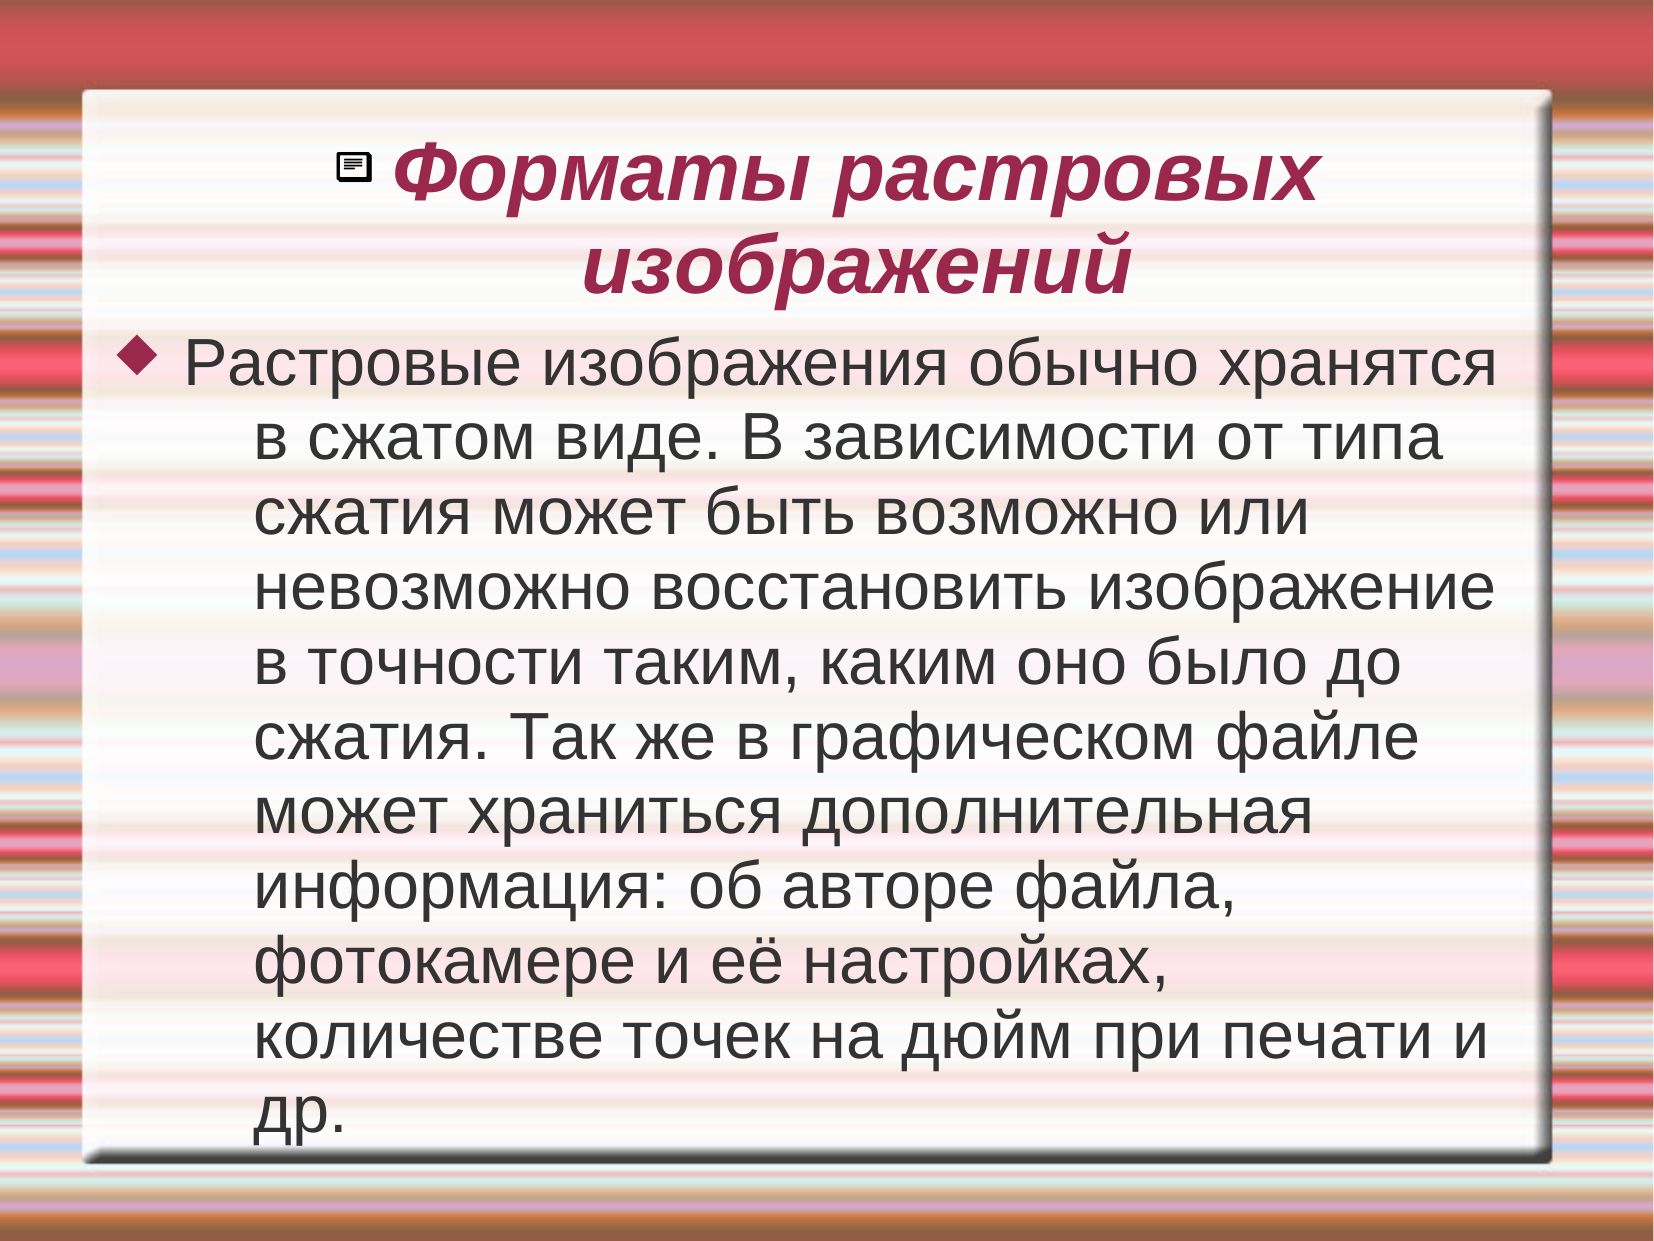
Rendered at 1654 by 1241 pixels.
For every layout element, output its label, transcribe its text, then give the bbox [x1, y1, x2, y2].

picture [0, 0, 1654, 1241]
list Растровые изображения обычно хранятся в сжатом виде. В зависимости от типа сжатия может быть возможно или невозможно восстановить изображение в точности таким, каким оно было до сжатия. Так же в графическом файле может храниться дополнительная информация: об авторе файла, фотокамере и её настройках, количестве точек на дюйм при печати и др. [88, 324, 1536, 1241]
title Форматы растровых изображений [121, 114, 1534, 322]
